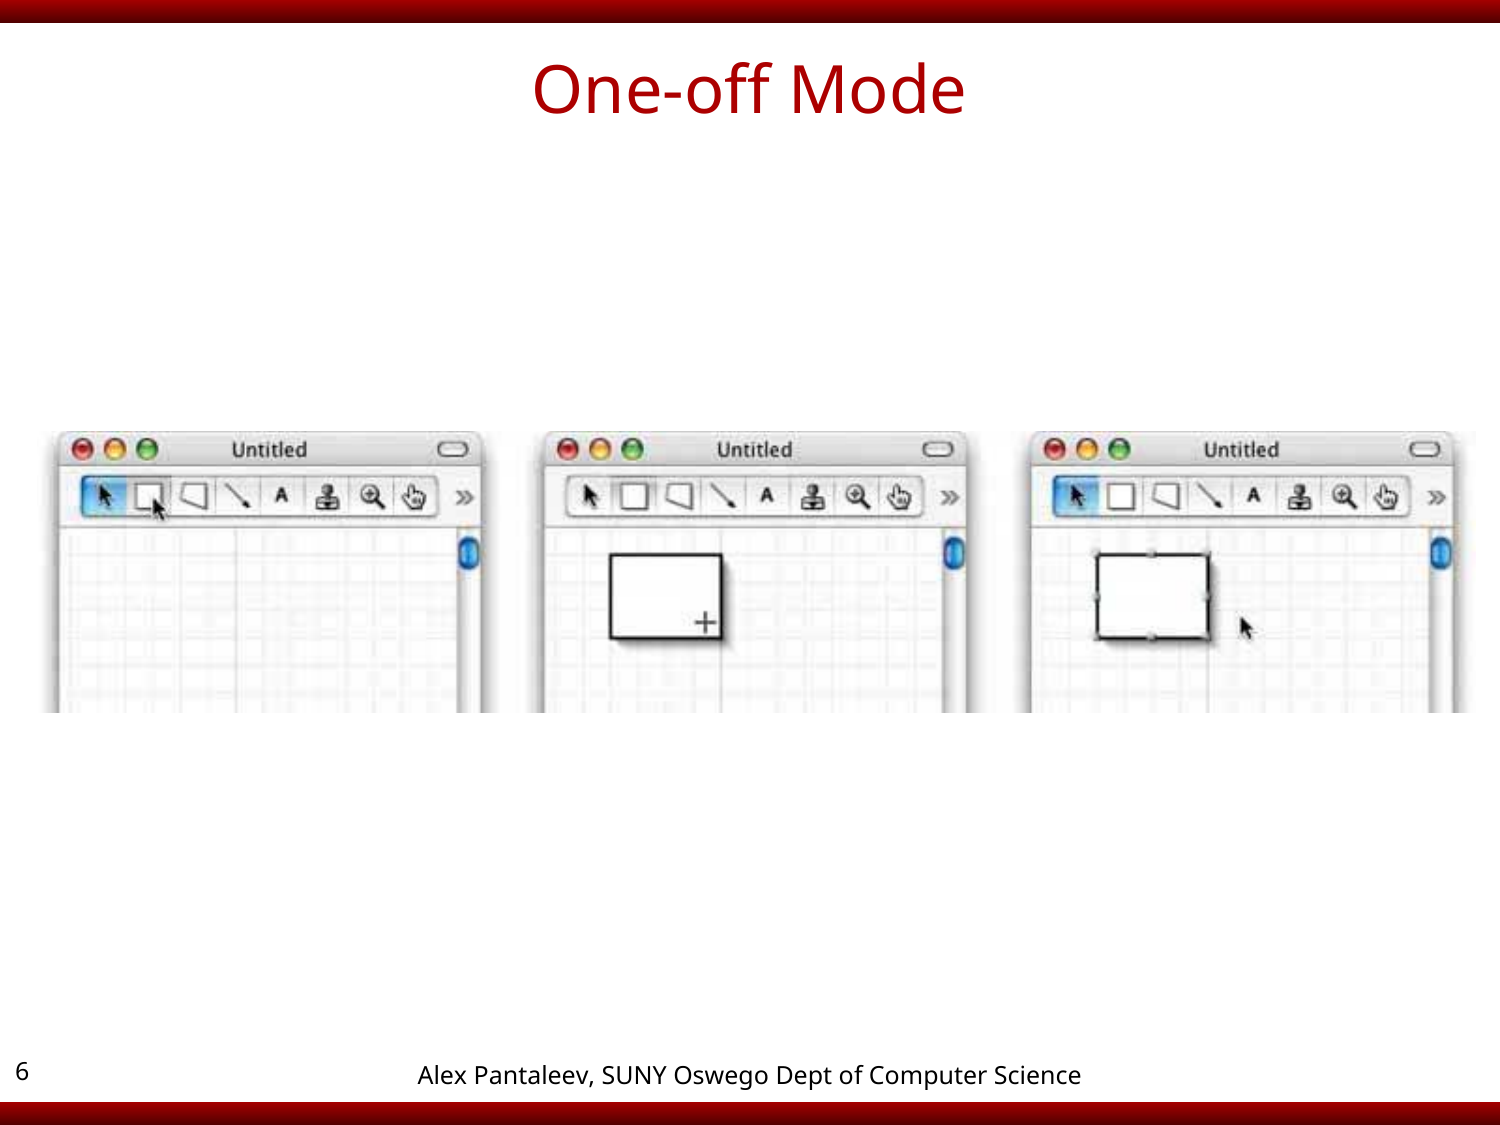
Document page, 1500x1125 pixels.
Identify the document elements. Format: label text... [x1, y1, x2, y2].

title One-off Mode [0, 32, 1500, 143]
picture [37, 431, 1476, 713]
